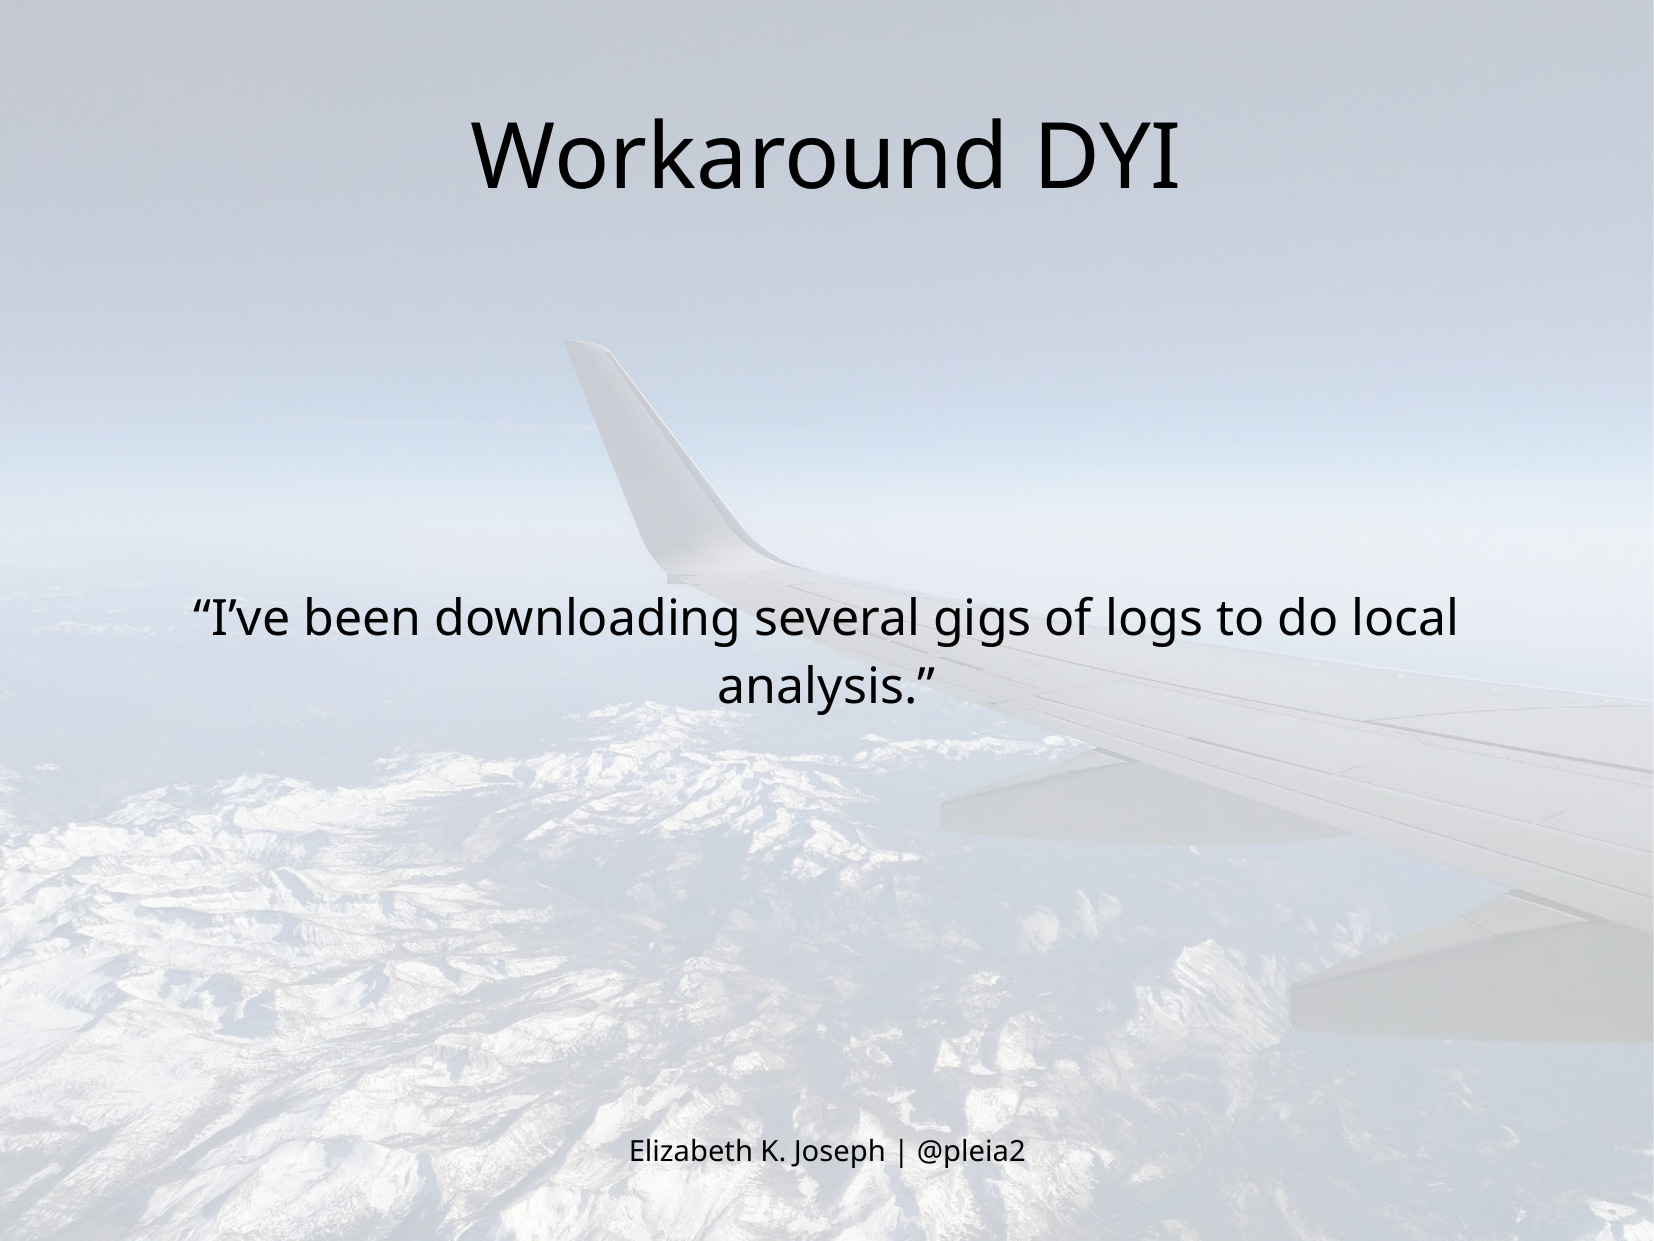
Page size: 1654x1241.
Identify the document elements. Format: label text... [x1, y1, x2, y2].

picture [0, 0, 1654, 1241]
subtitle “I’ve been downloading several gigs of logs to do local analysis.” [82, 290, 1571, 1010]
title Workaround DYI [82, 49, 1571, 257]
